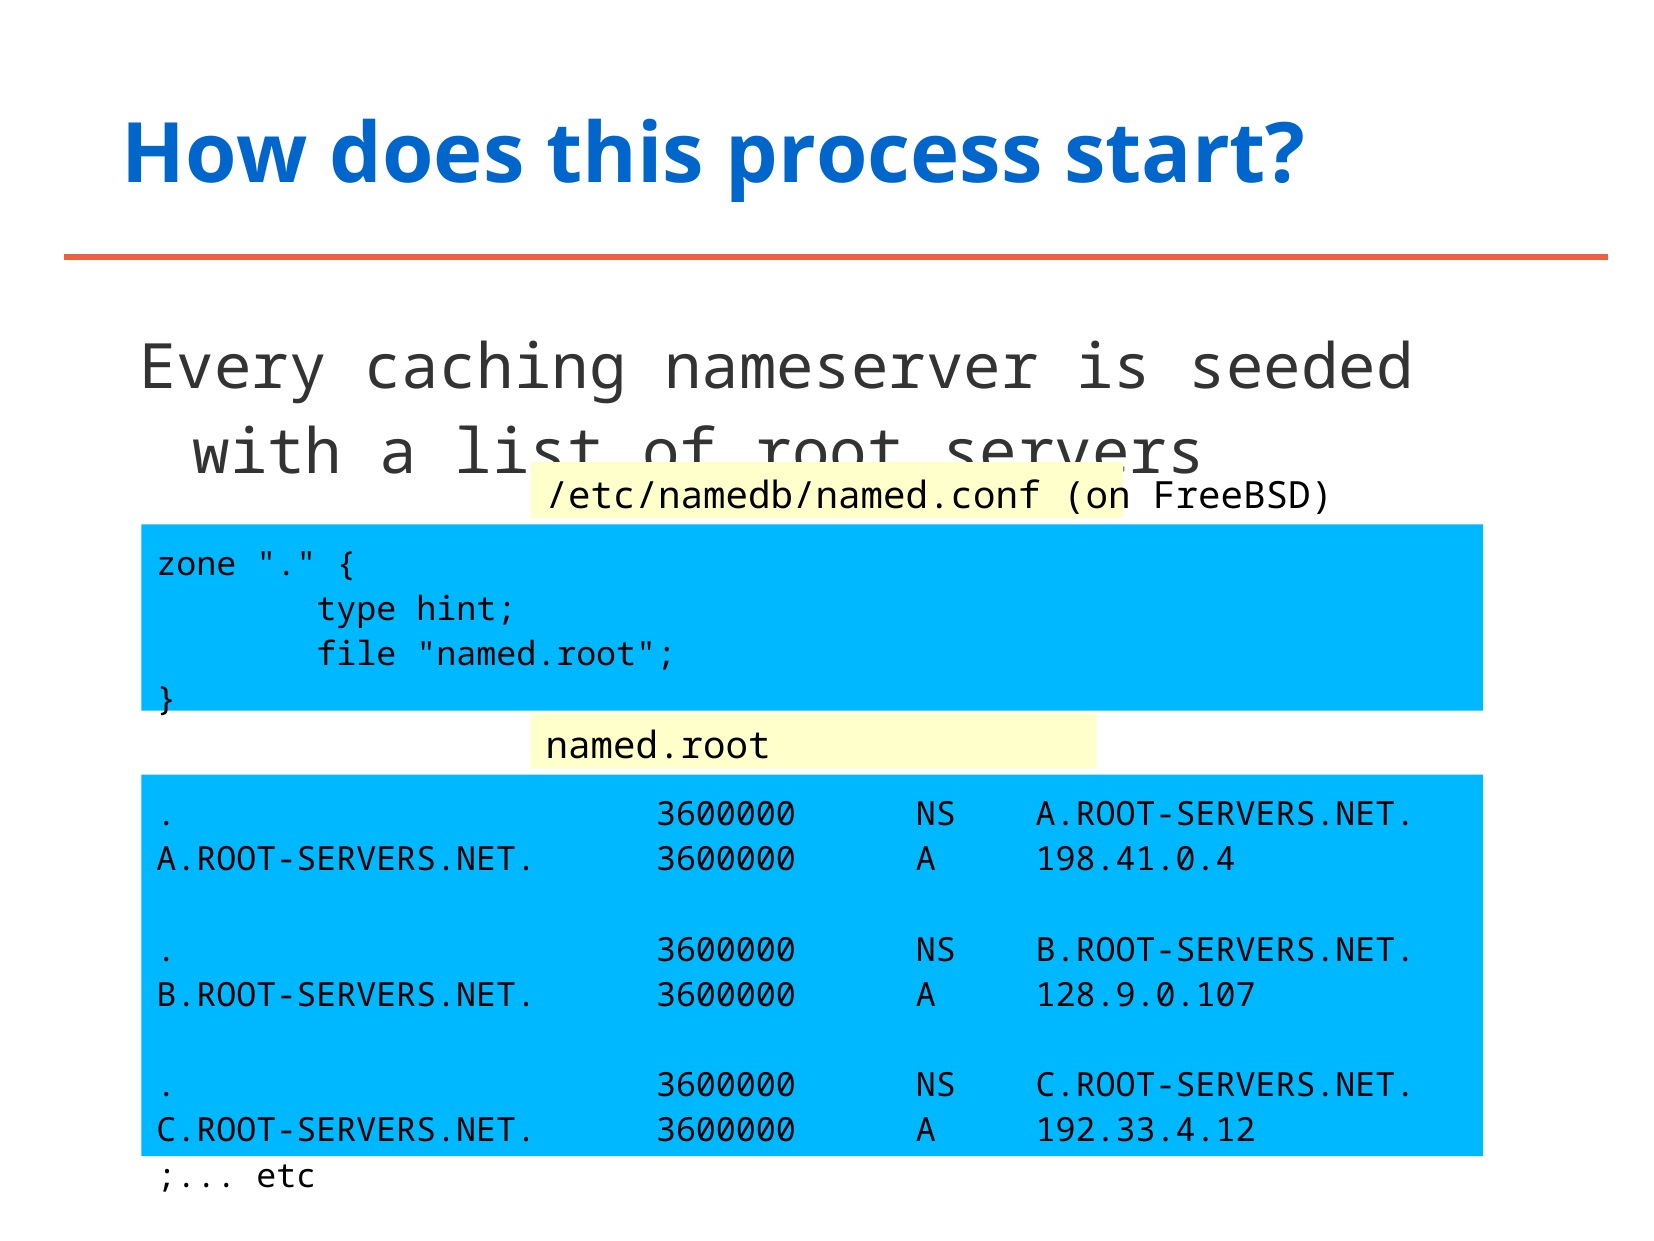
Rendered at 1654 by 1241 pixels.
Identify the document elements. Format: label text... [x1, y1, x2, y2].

text_box named.root [530, 712, 1097, 769]
text_box /etc/namedb/named.conf (on FreeBSD) [530, 462, 1124, 519]
title How does this process start? [121, 46, 1534, 254]
text_box zone "." { type hint; file "named.root"; } [141, 524, 1484, 711]
list Every caching nameserver is seeded with a list of root servers [121, 322, 1561, 1133]
text_box . 3600000 NS A.ROOT-SERVERS.NET. A.ROOT-SERVERS.NET. 3600000 A 198.41.0.4 . 3600000 NS B.ROOT-SERVERS.NET. B.ROOT-SERVERS.NET. 3600000 A 128.9.0.107 . 3600000 NS C.ROOT-SERVERS.NET. C.ROOT-SERVERS.NET. 3600000 A 192.33.4.12 ;... etc [141, 774, 1484, 1157]
